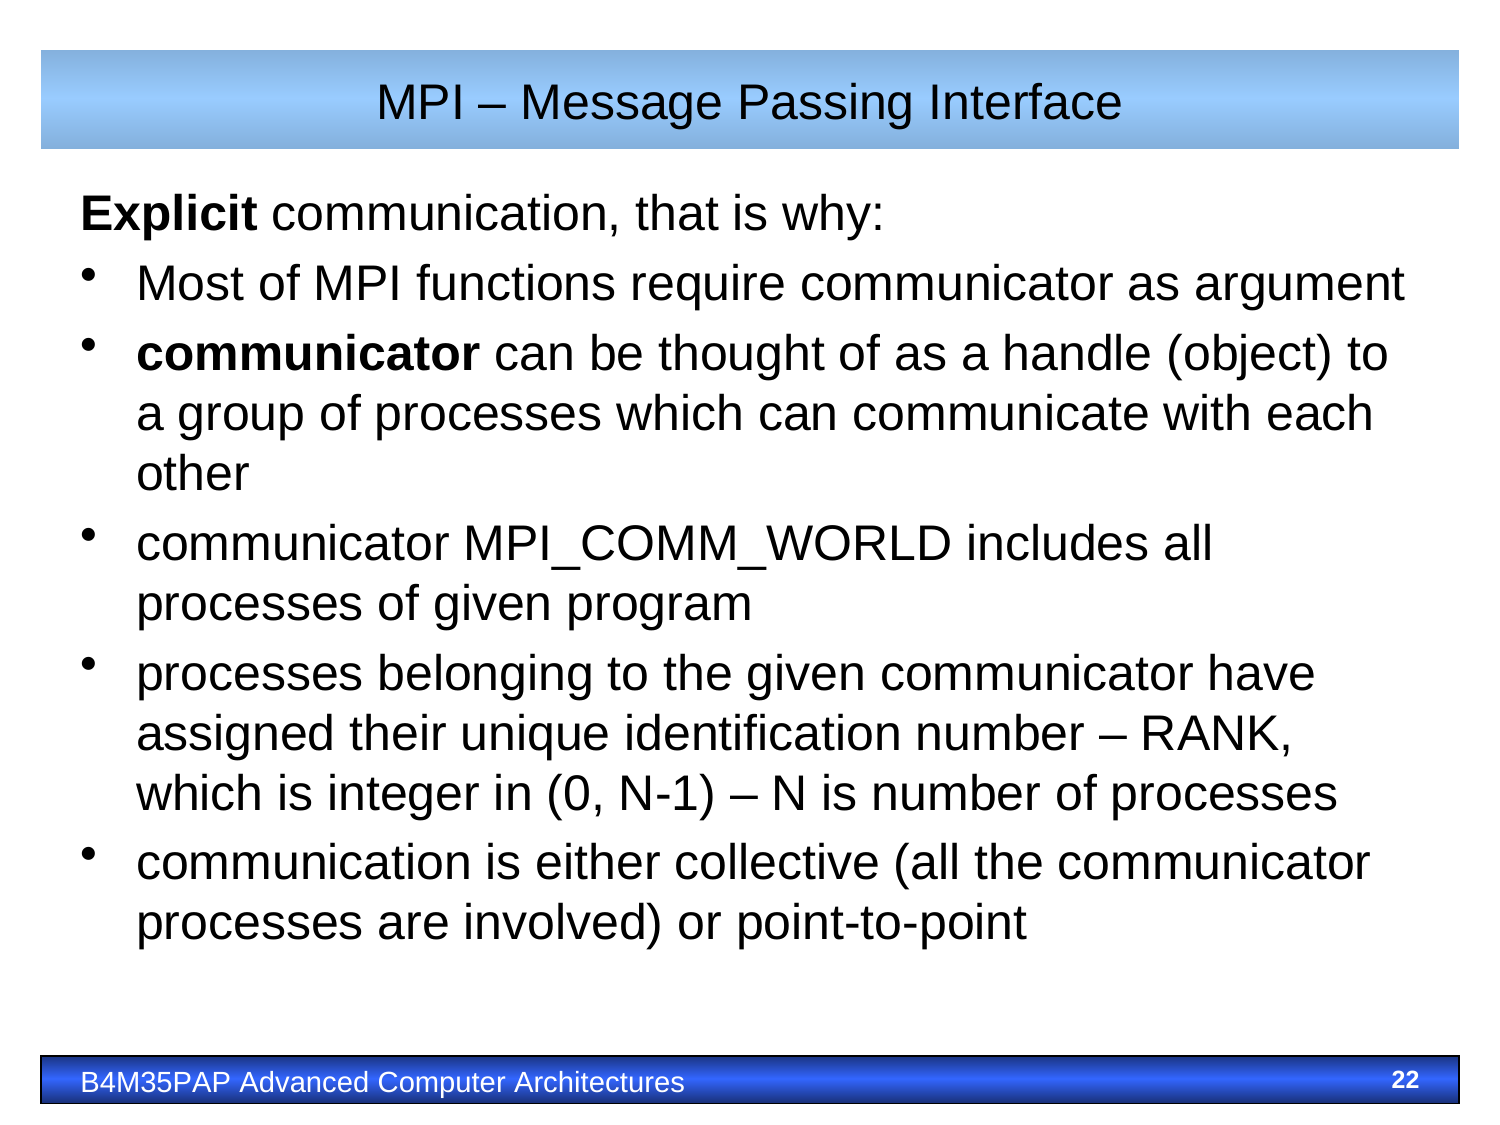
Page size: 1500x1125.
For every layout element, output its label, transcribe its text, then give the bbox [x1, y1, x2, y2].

list Explicit communication, that is why: Most of MPI functions require communicator as argument communicator can be thought of as a handle (object) to a group of processes which can communicate with each other communicator MPI_COMM_WORLD includes all processes of given program processes belonging to the given communicator have assigned their unique identification number – RANK, which is integer in (0, N-1) – N is number of processes communication is either collective (all the communicator processes are involved) or point-to-point [64, 172, 1436, 1000]
title MPI – Message Passing Interface [41, 50, 1459, 149]
